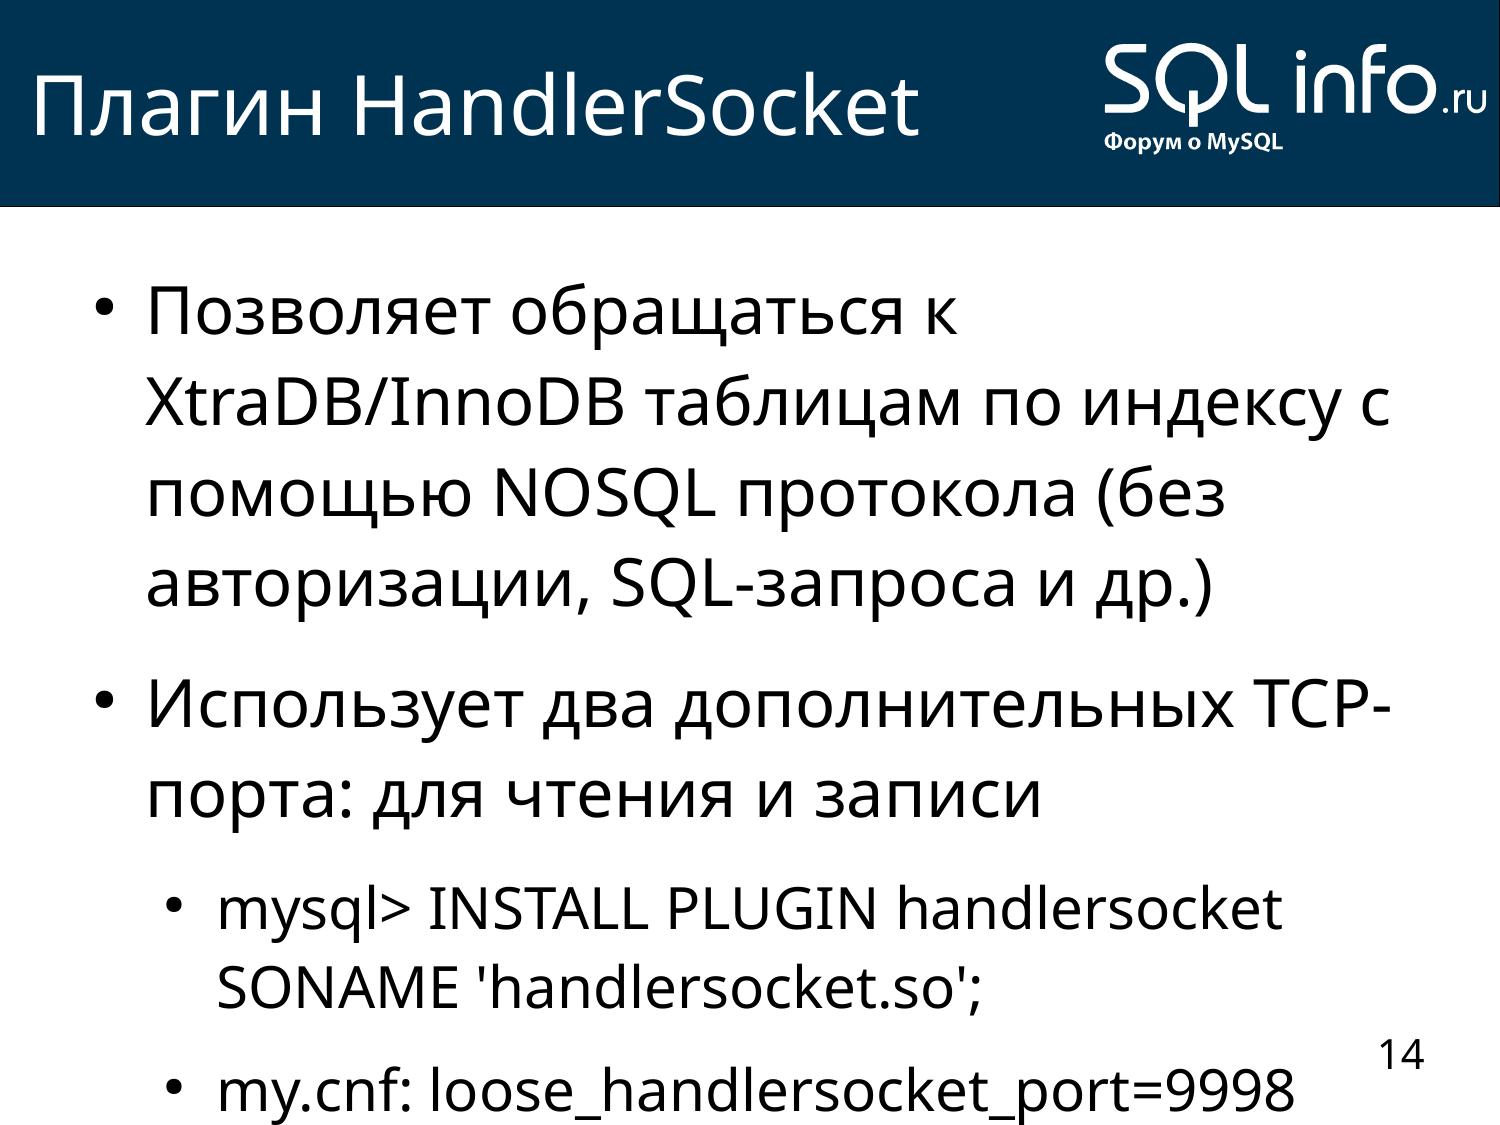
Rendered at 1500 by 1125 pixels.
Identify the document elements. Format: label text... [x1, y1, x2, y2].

list Позволяет обращаться к XtraDB/InnoDB таблицам по индексу с помощью NOSQL протокола (без авторизации, SQL-запроса и др.) Использует два дополнительных TCP-порта: для чтения и записи mysql> INSTALL PLUGIN handlersocket SONAME 'handlersocket.so'; my.cnf: loose_handlersocket_port=9998 my.cnf: loose_handlersocket_port_wr=9999 [75, 263, 1425, 1093]
picture [1093, 29, 1495, 166]
title Плагин HandlerSocket [29, 0, 1093, 207]
